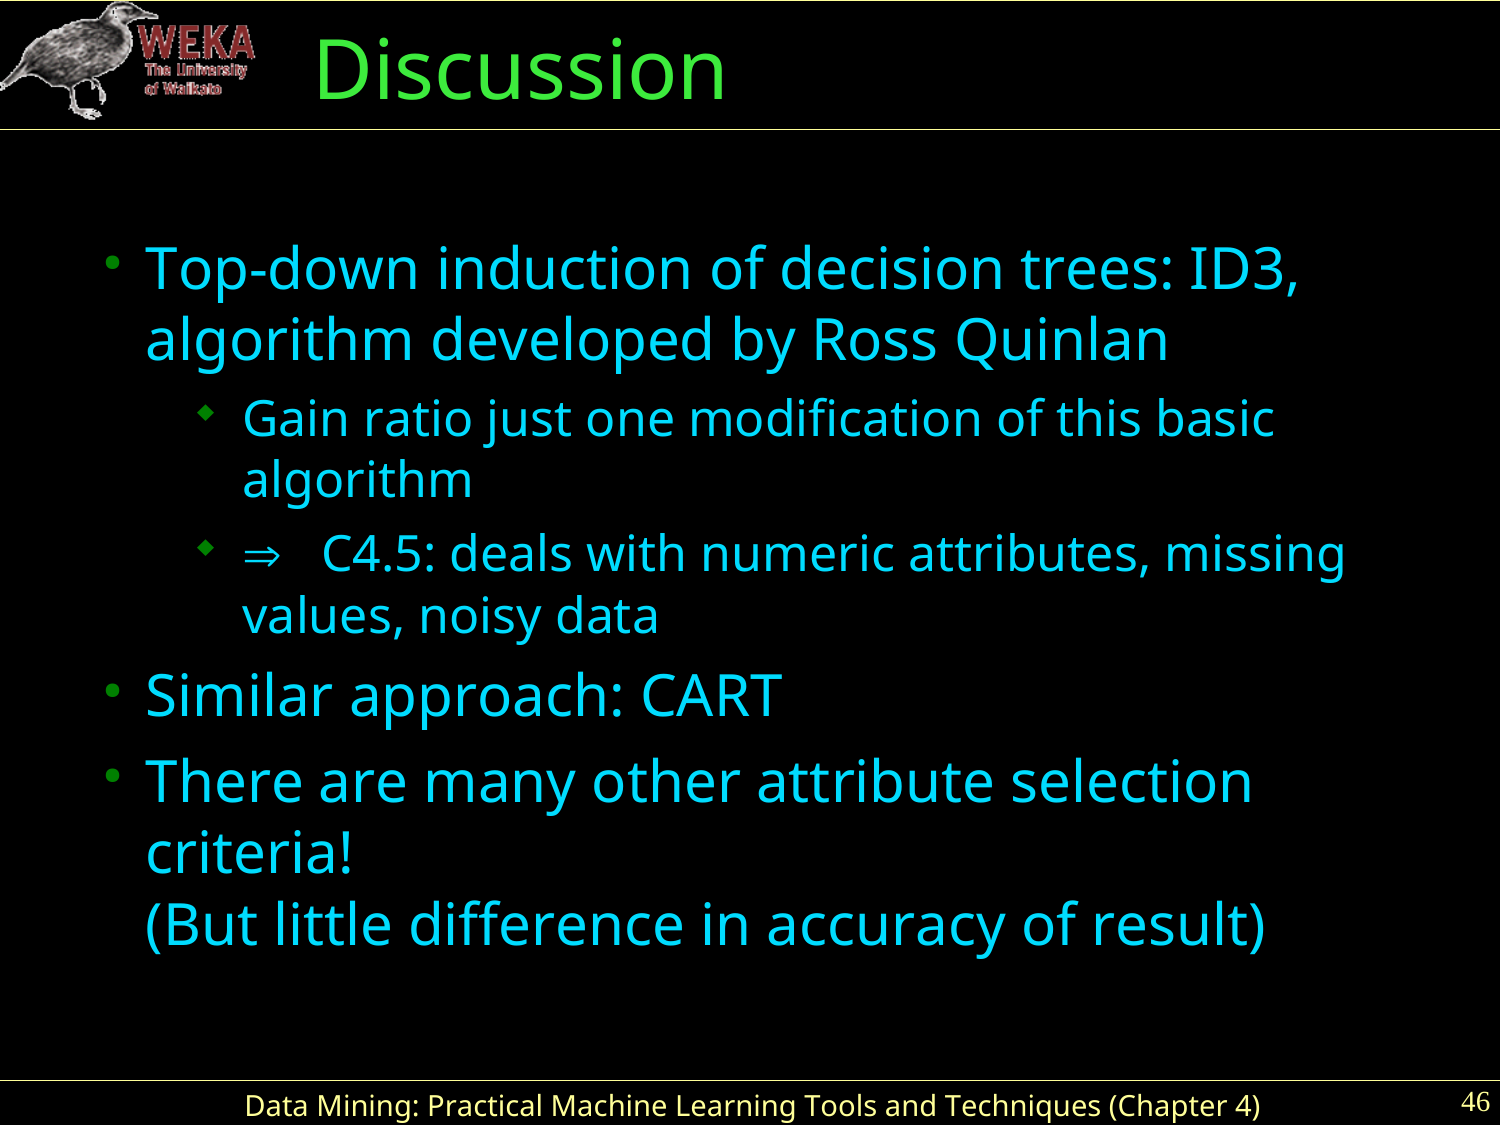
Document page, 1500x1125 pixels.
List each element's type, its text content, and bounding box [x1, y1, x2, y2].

title Discussion [297, 0, 1500, 148]
text_box Top-down induction of decision trees: ID3, algorithm developed by Ross Quinlan Gain ratio just one modification of this basic algorithm  C4.5: deals with numeric attributes, missing values, noisy data Similar approach: CART There are many other attribute selection criteria! (But little difference in accuracy of result) [88, 224, 1388, 901]
picture [0, 1, 266, 129]
